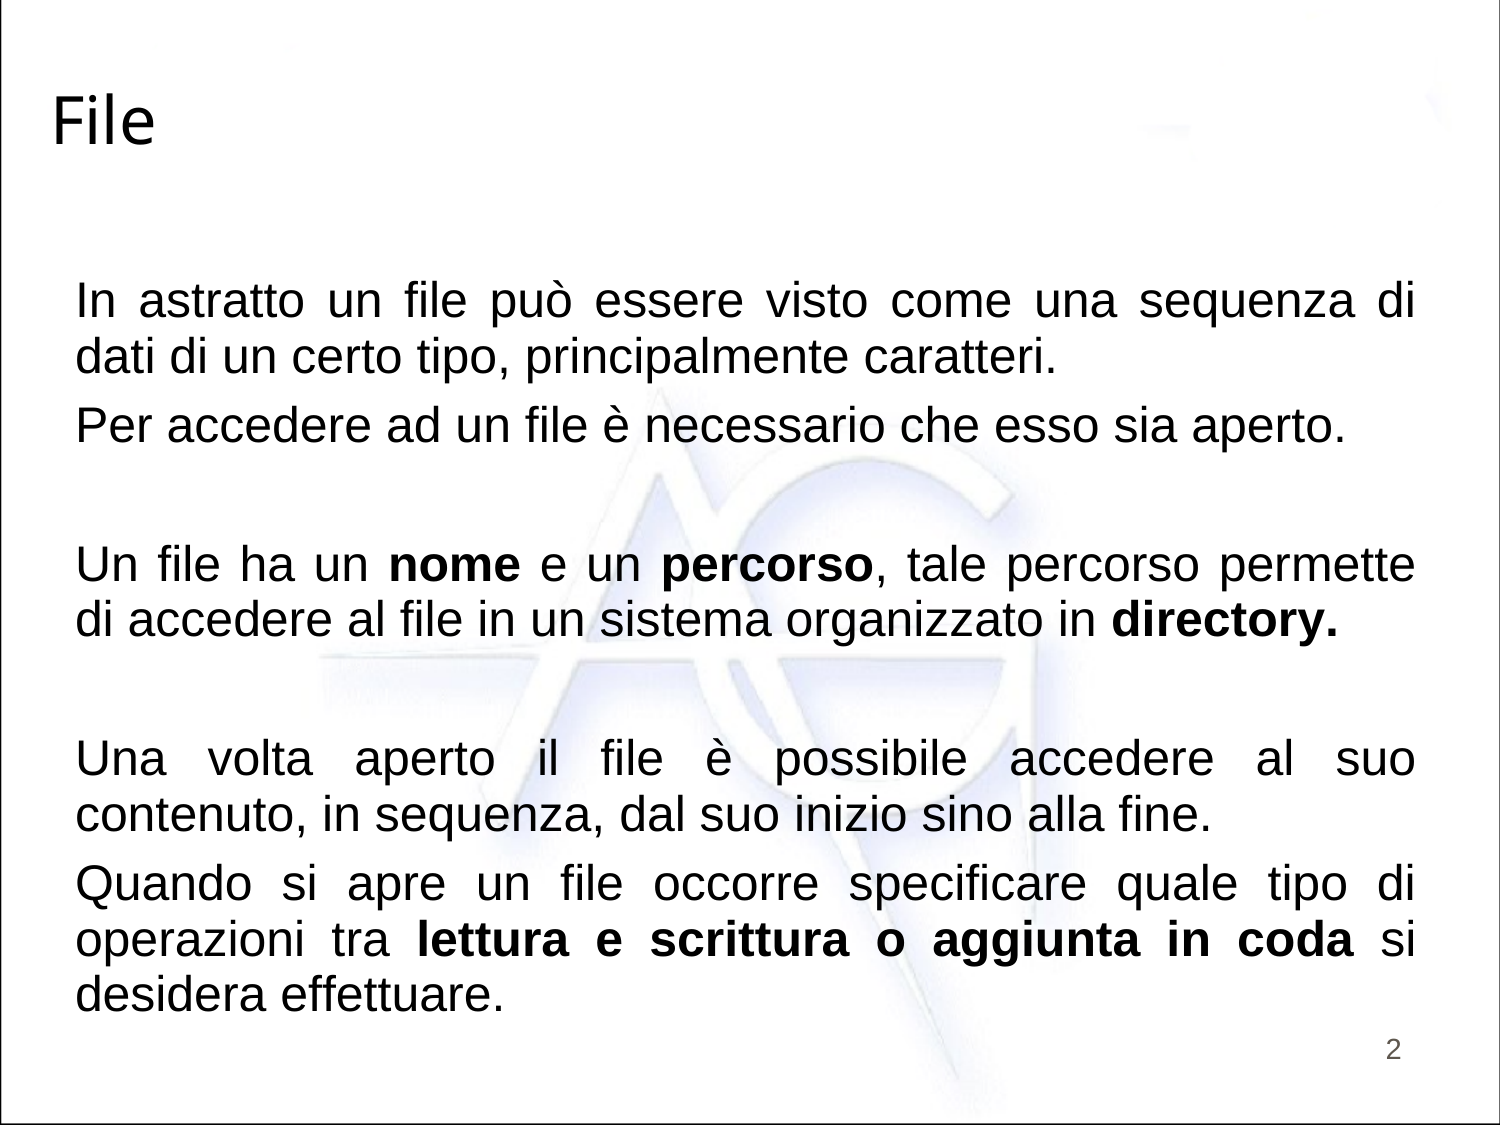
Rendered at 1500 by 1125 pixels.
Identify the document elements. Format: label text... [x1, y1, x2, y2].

title File [49, 7, 1438, 231]
picture [0, 0, 1500, 1125]
list In astratto un file può essere visto come una sequenza di dati di un certo tipo, principalmente caratteri. Per accedere ad un file è necessario che esso sia aperto. Un file ha un nome e un percorso, tale percorso permette di accedere al file in un sistema organizzato in directory. Una volta aperto il file è possibile accedere al suo contenuto, in sequenza, dal suo inizio sino alla fine. Quando si apre un file occorre specificare quale tipo di operazioni tra lettura e scrittura o aggiunta in coda si desidera effettuare. [74, 203, 1417, 1071]
